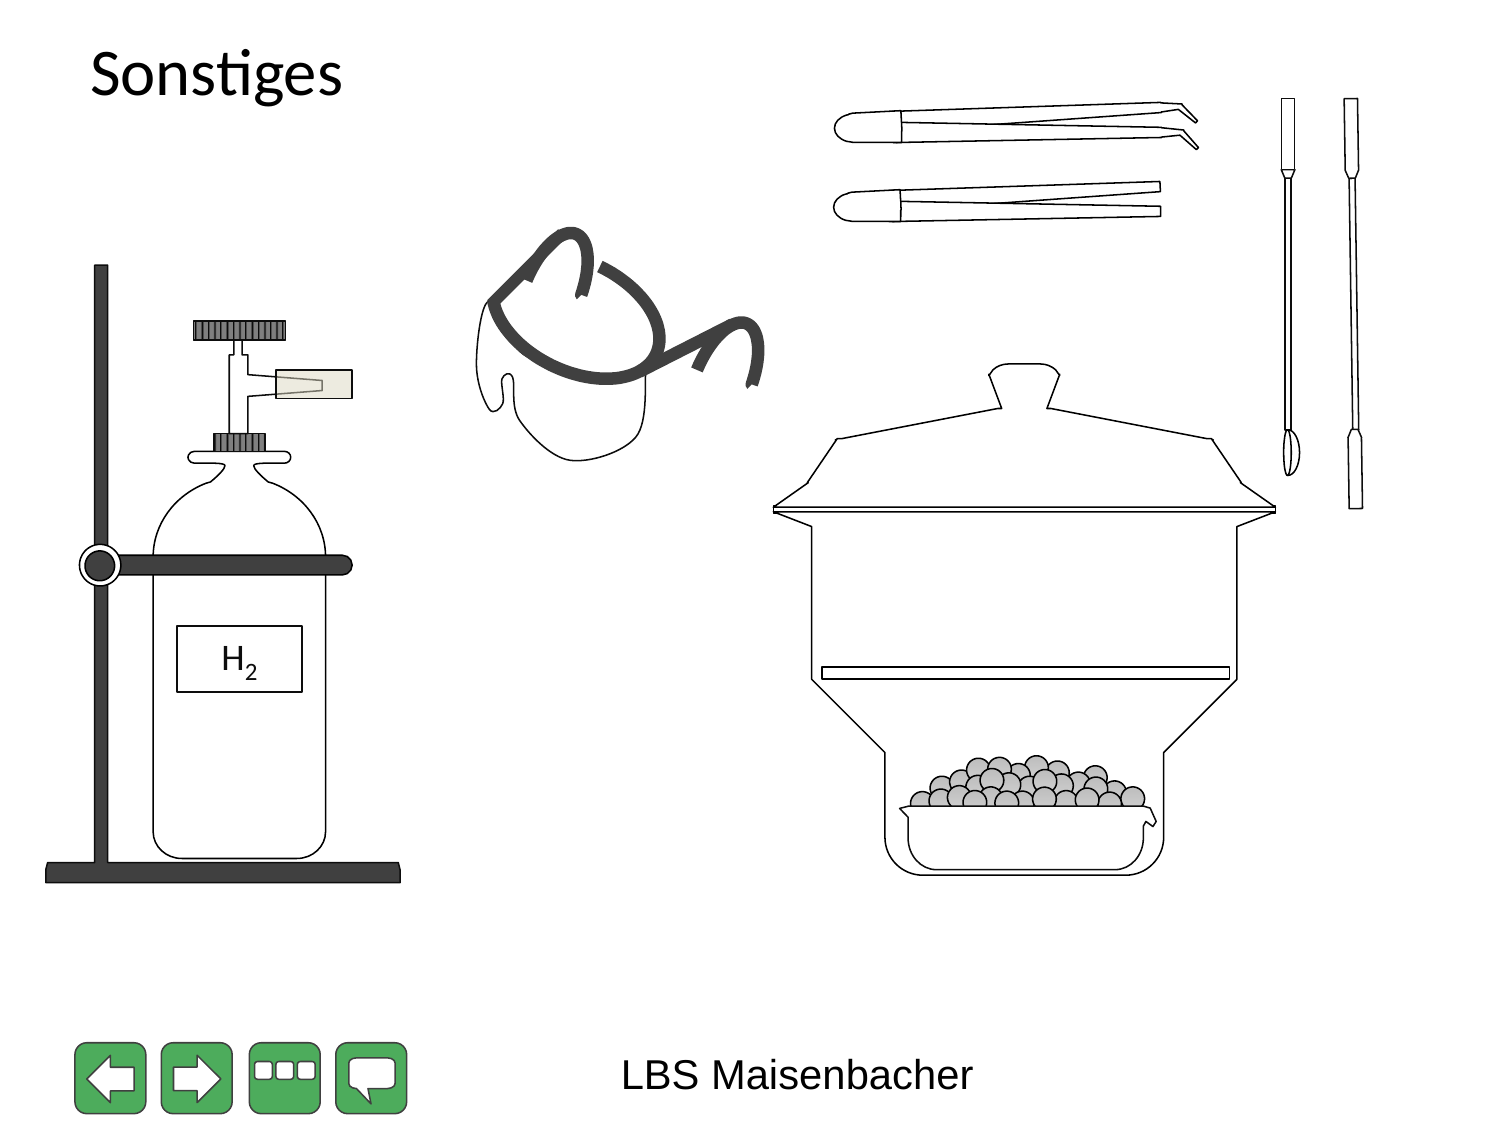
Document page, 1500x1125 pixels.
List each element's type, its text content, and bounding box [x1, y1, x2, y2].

text_box [834, 102, 1199, 150]
text_box [1281, 99, 1300, 476]
text_box [487, 255, 532, 303]
text_box [551, 246, 558, 253]
text_box [1344, 98, 1363, 509]
title Sonstiges [75, 20, 1426, 110]
text_box [45, 265, 401, 883]
text_box H2 [177, 626, 302, 692]
text_box [773, 363, 1276, 876]
text_box [476, 302, 724, 461]
text_box [833, 181, 1161, 222]
